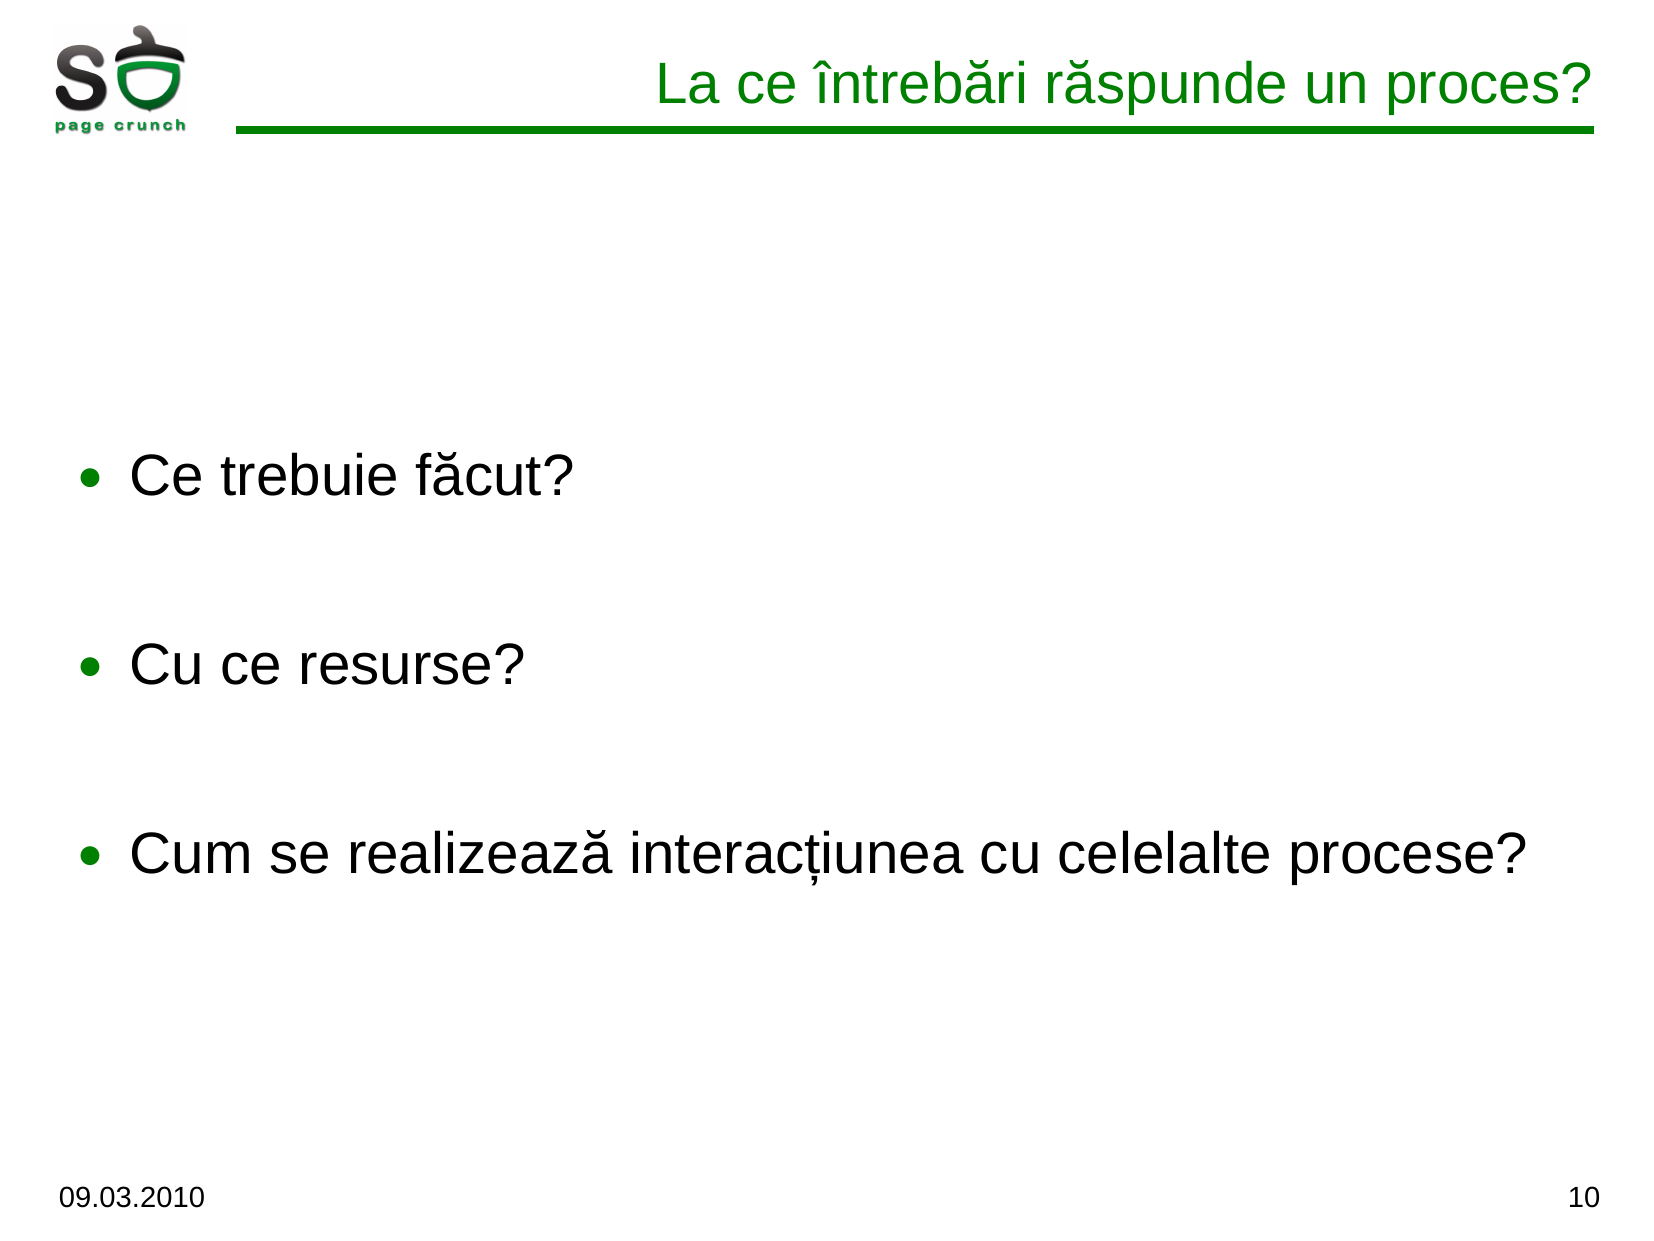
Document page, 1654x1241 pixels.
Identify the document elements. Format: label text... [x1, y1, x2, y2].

title La ce întrebări răspunde un proces? [236, 49, 1595, 119]
list Ce trebuie făcut? Cu ce resurse? Cum se realizează interacțiunea cu celelalte procese? [59, 177, 1595, 1152]
picture [53, 23, 188, 136]
